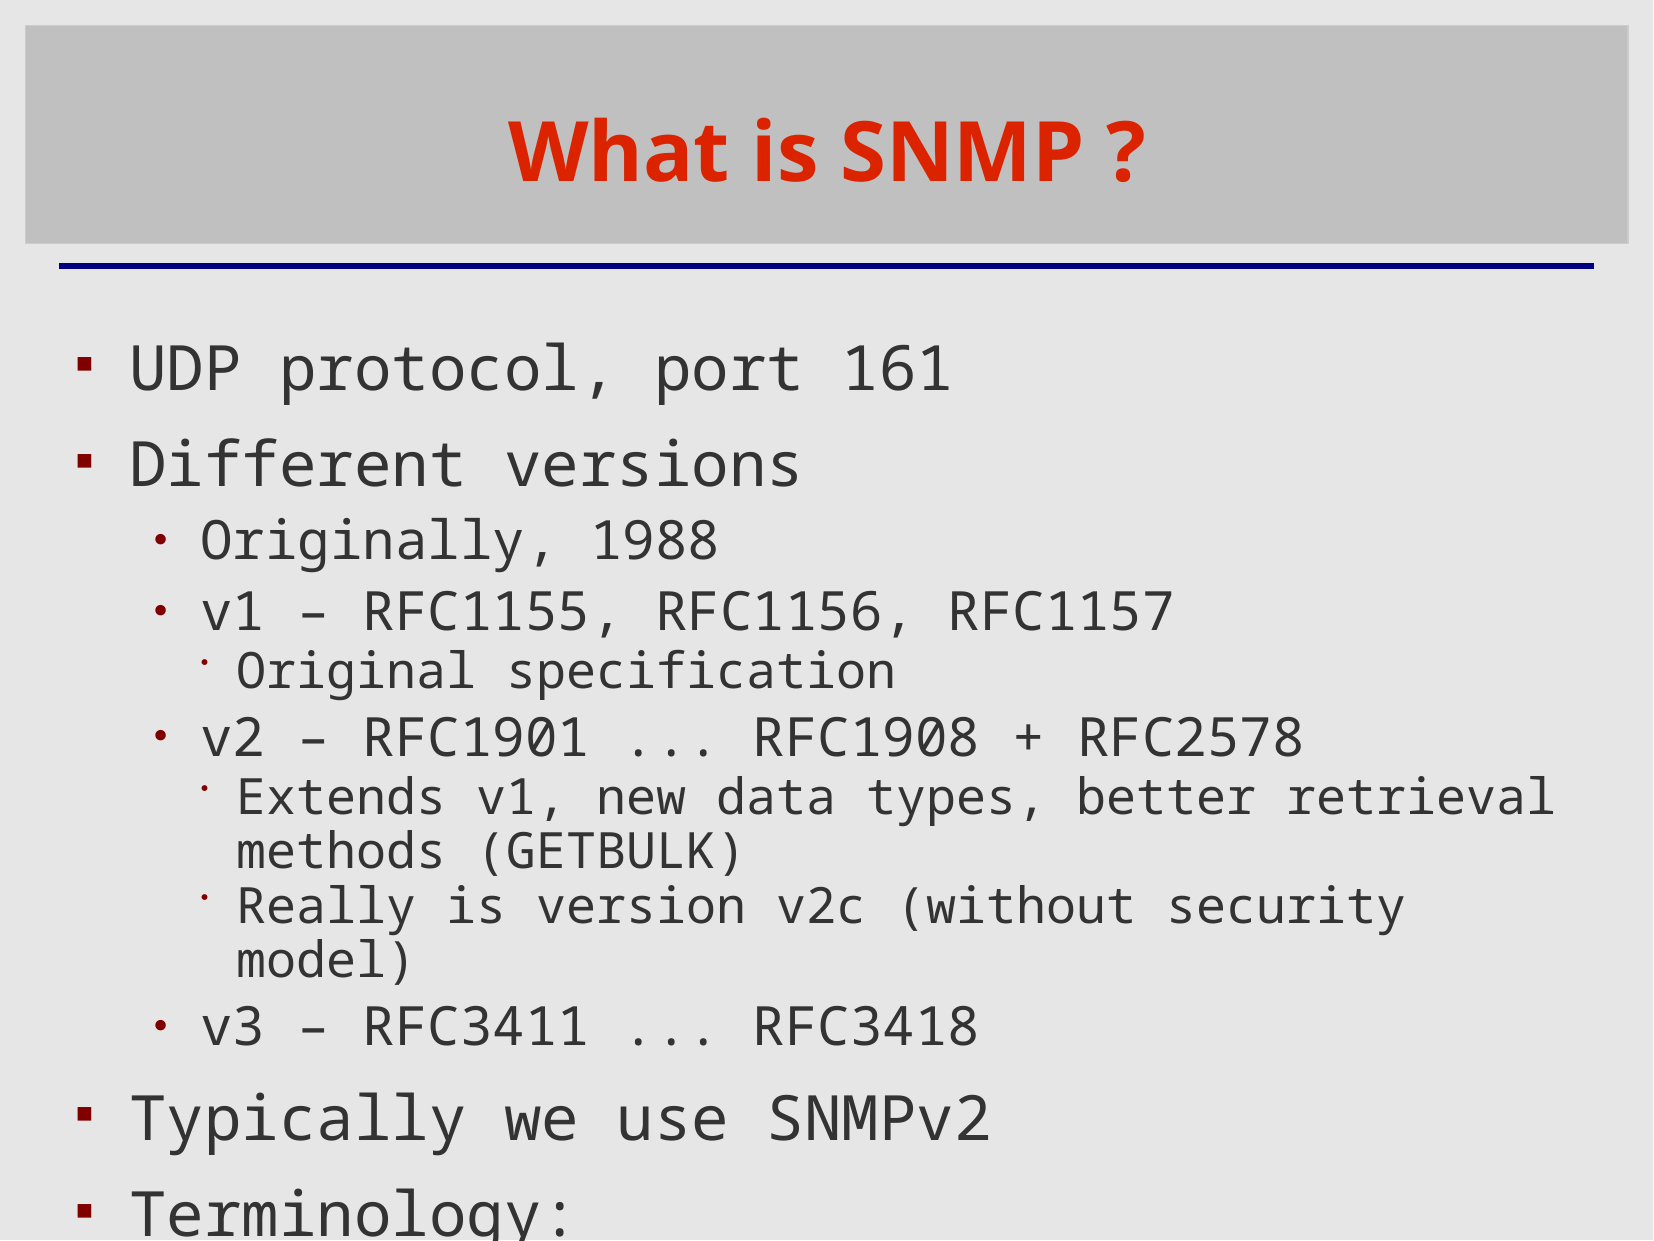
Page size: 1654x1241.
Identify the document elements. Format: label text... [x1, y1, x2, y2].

title What is SNMP ? [121, 46, 1534, 254]
list UDP protocol, port 161 Different versions Originally, 1988 v1 – RFC1155, RFC1156, RFC1157 Original specification v2 – RFC1901 ... RFC1908 + RFC2578 Extends v1, new data types, better retrieval methods (GETBULK) Really is version v2c (without security model) v3 – RFC3411 ... RFC3418 Typically we use SNMPv2 Terminology: Manager (the monitoring ”client”) Agent (running on the equipment/server) [59, 324, 1595, 1241]
